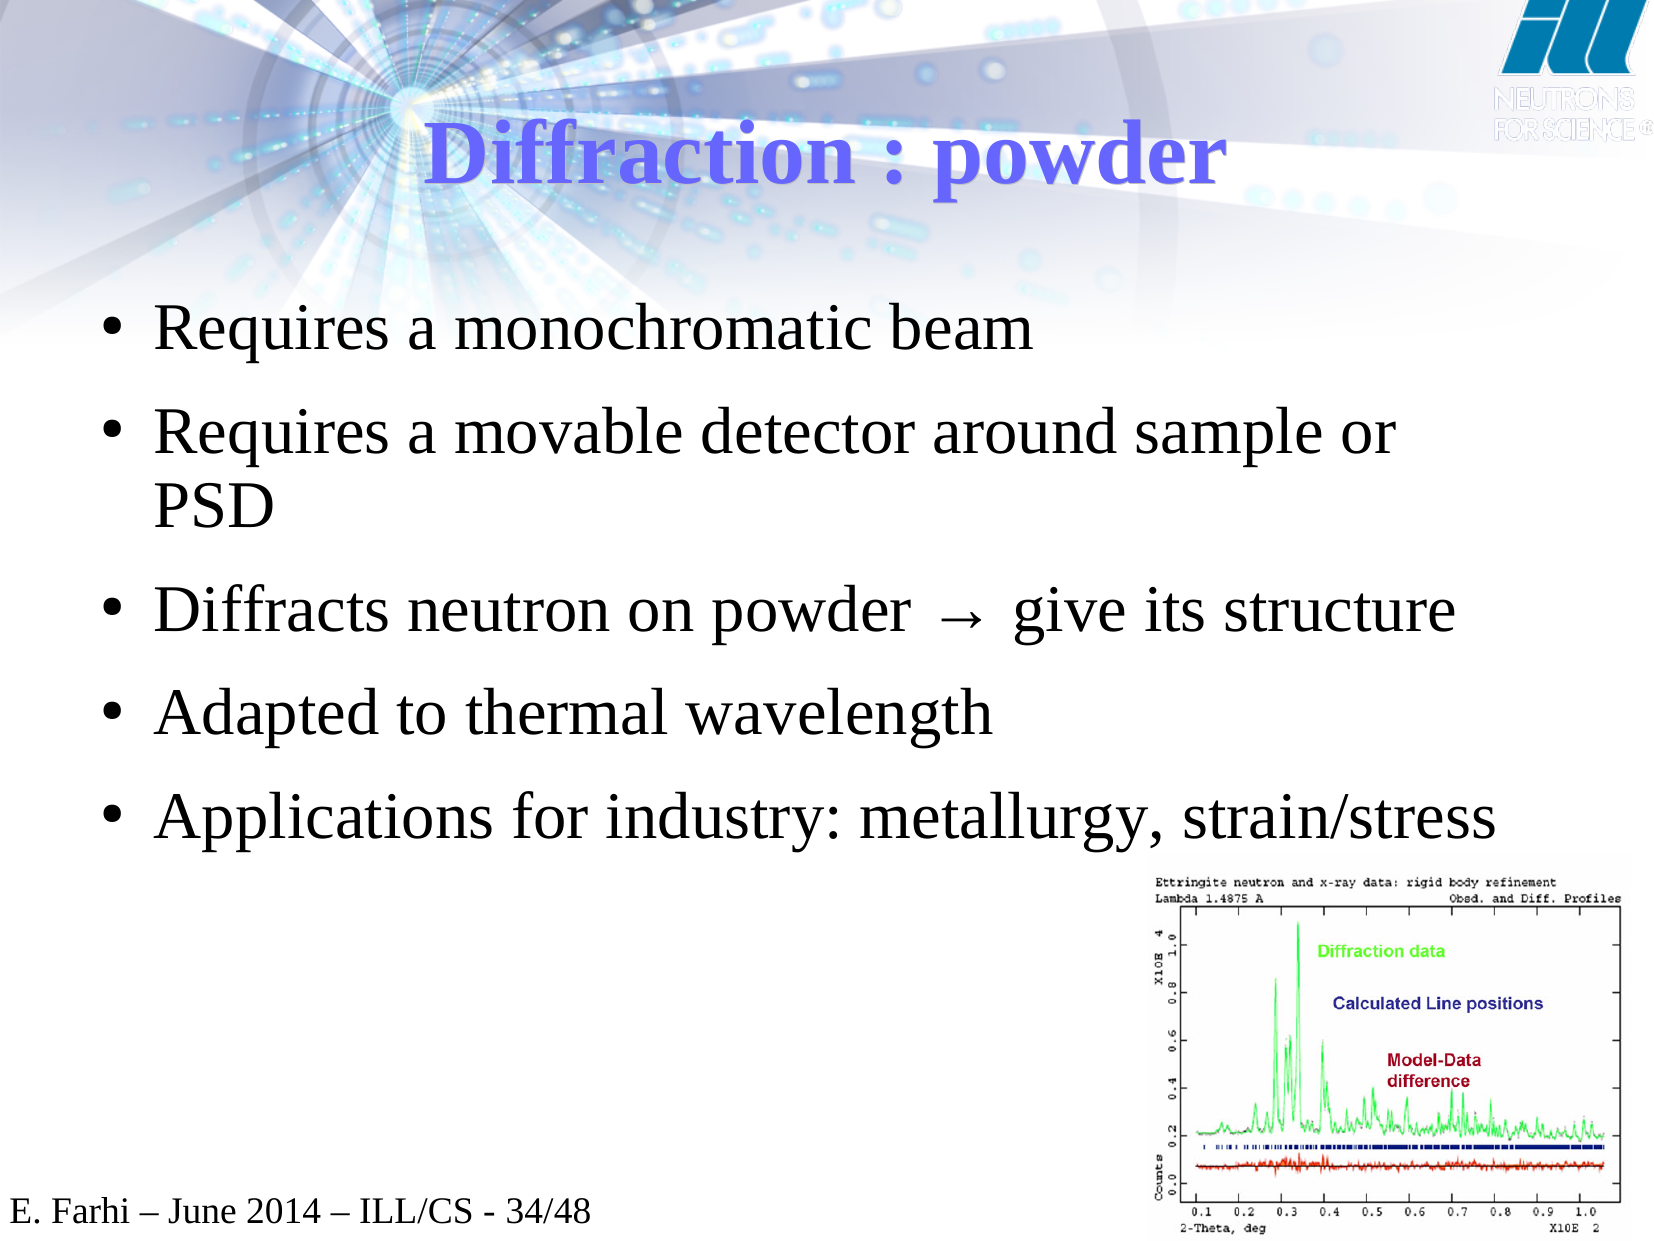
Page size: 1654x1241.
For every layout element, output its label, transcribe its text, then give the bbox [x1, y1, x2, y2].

picture [1148, 854, 1631, 1241]
picture [0, 0, 1654, 355]
list Requires a monochromatic beam Requires a movable detector around sample or PSD Diffracts neutron on powder → give its structure Adapted to thermal wavelength Applications for industry: metallurgy, strain/stress [82, 290, 1538, 1010]
title Diffraction : powder [82, 49, 1571, 257]
